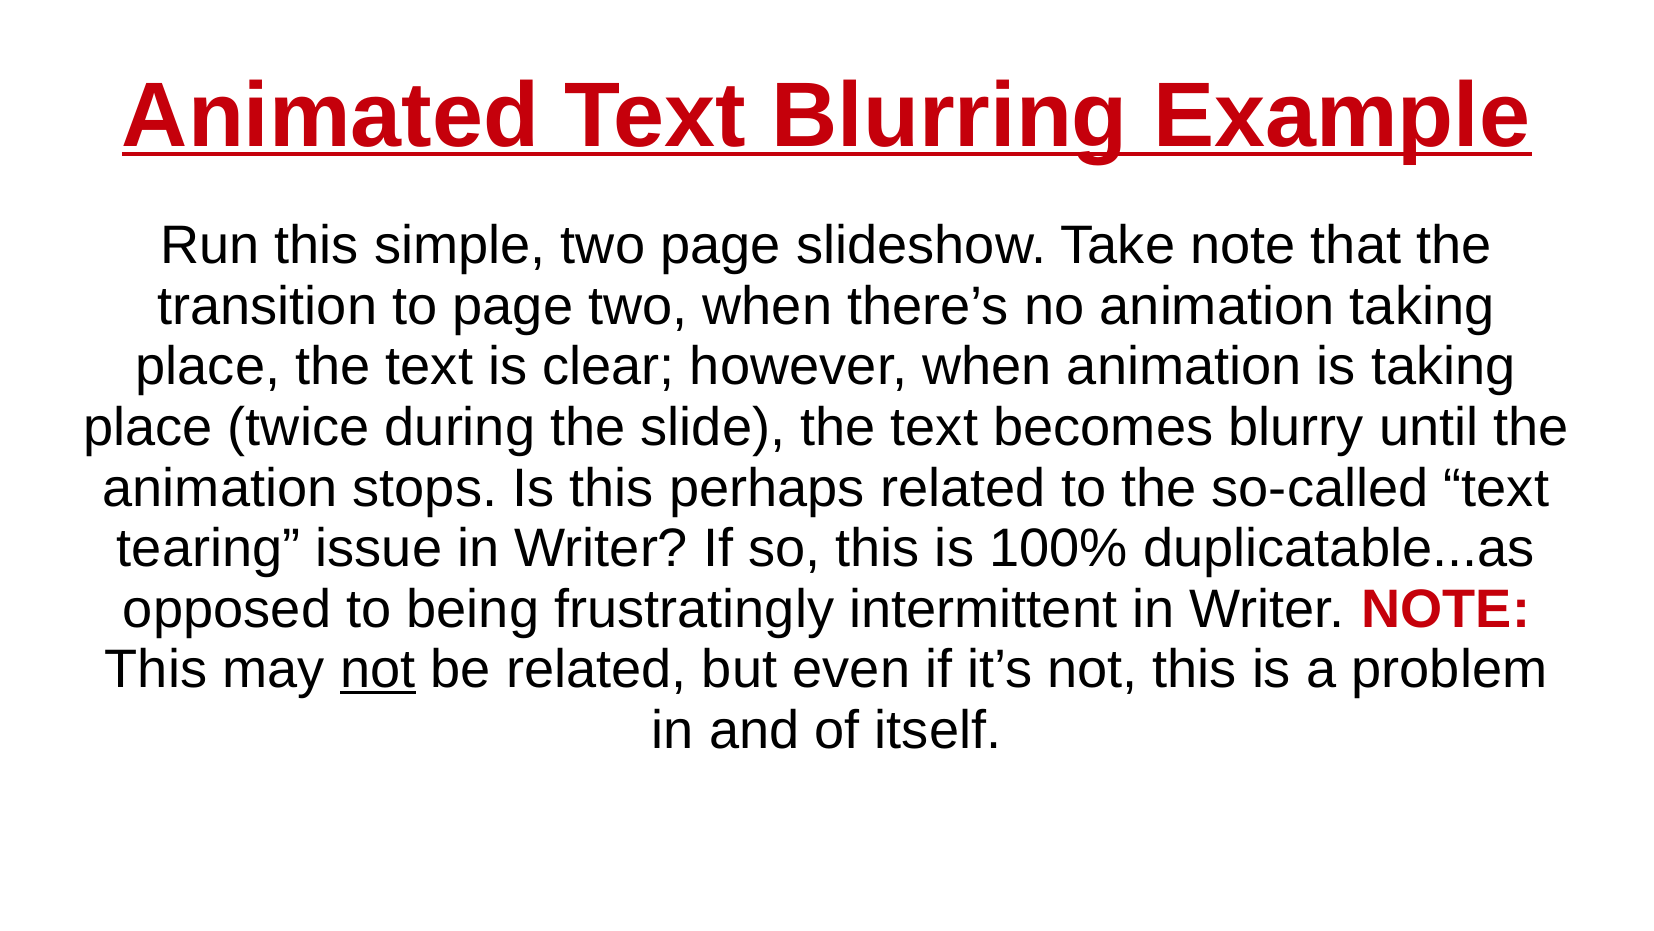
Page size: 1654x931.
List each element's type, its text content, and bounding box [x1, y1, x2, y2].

subtitle Run this simple, two page slideshow. Take note that the transition to page two, when there’s no animation taking place, the text is clear; however, when animation is taking place (twice during the slide), the text becomes blurry until the animation stops. Is this perhaps related to the so-called “text tearing” issue in Writer? If so, this is 100% duplicatable...as opposed to being frustratingly intermittent in Writer. NOTE: This may not be related, but even if it’s not, this is a problem in and of itself. [82, 214, 1571, 760]
title Animated Text Blurring Example [82, 37, 1571, 193]
